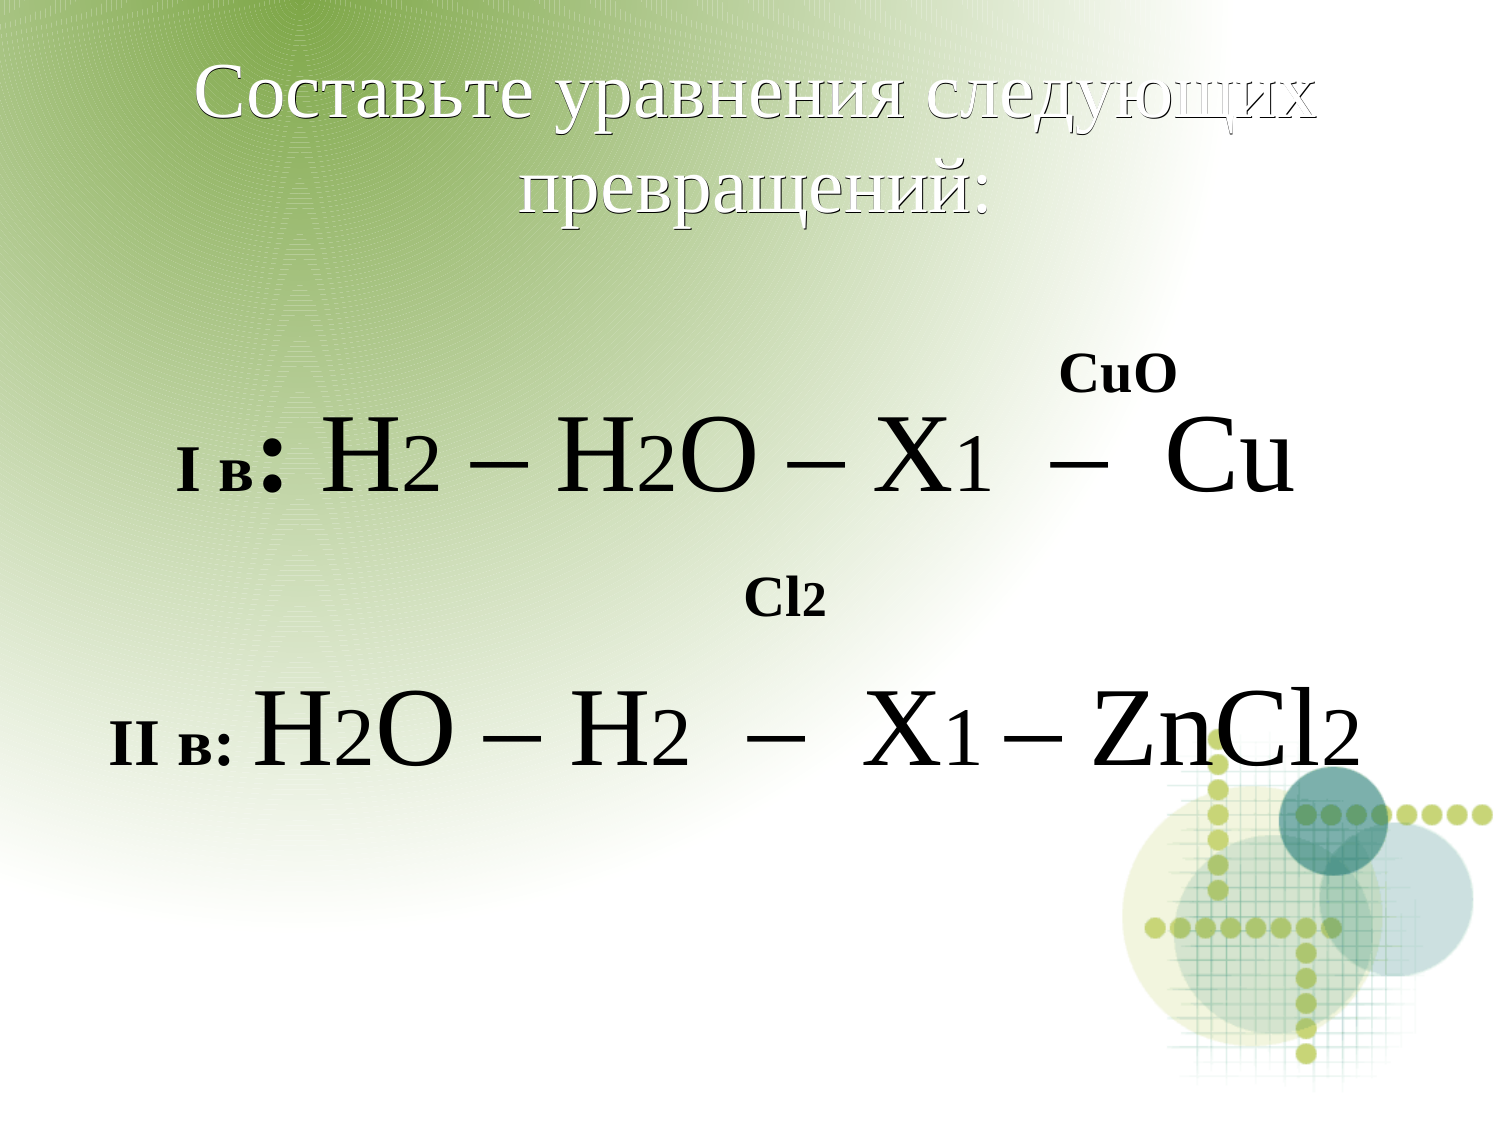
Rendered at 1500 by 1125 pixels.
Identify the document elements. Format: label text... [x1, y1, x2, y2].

picture [1110, 718, 1500, 1098]
title Составьте уравнения следующих превращений: [53, 30, 1459, 233]
text_box CuO [986, 326, 1199, 412]
list I в: H2 – H2O – X1 – Cu II в: H2O – H2 – X1 – ZnCl2 [75, 262, 1425, 1005]
text_box Cl2 [702, 550, 868, 636]
